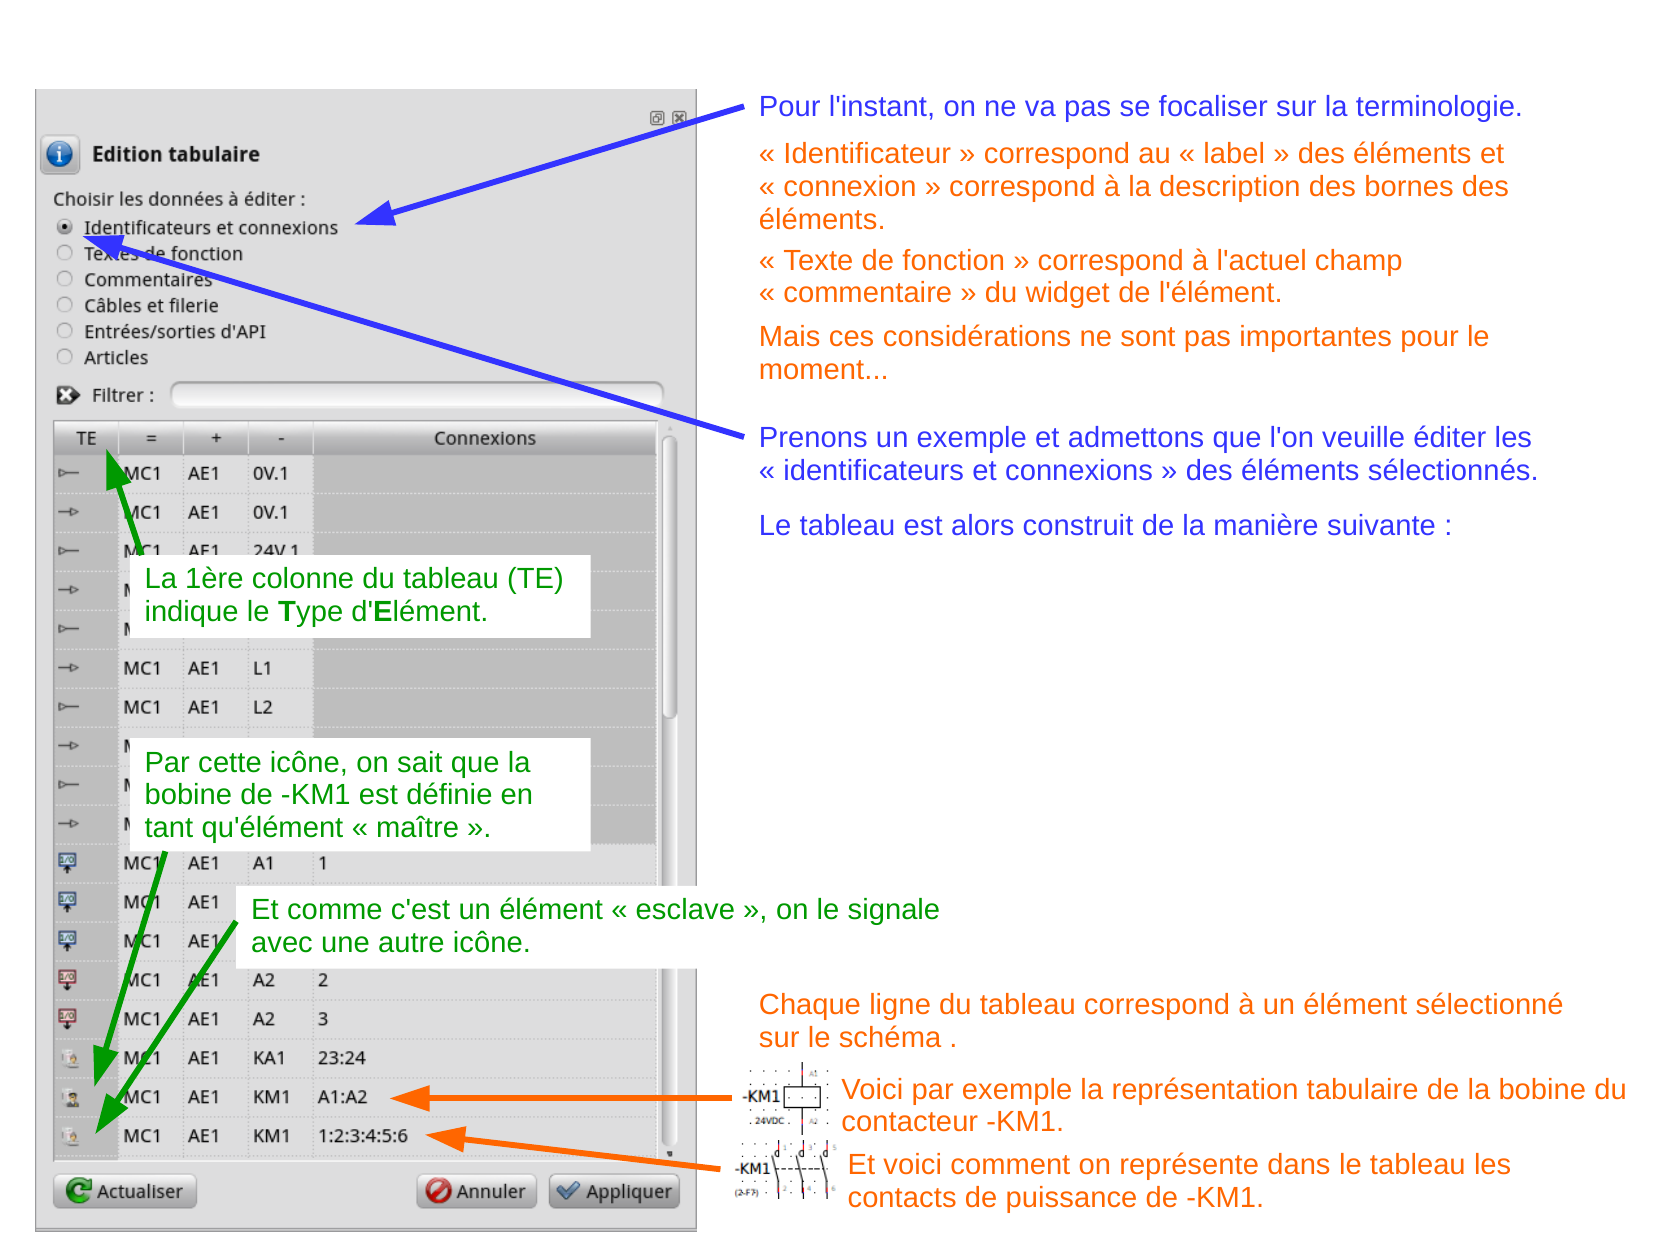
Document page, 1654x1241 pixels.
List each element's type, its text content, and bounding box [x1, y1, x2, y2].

text_box Pour l'instant, on ne va pas se focaliser sur la terminologie. [744, 82, 1654, 142]
text_box Mais ces considérations ne sont pas importantes pour le moment... [744, 313, 1595, 394]
picture [738, 1062, 833, 1135]
picture [35, 89, 697, 1232]
text_box Le tableau est alors construit de la manière suivante : [744, 502, 1654, 562]
text_box Prenons un exemple et admettons que l'on veuille éditer les « identificateurs et connexions » des éléments sélectionnés. [744, 413, 1654, 494]
text_box « Texte de fonction » correspond à l'actuel champ « commentaire » du widget de l'élément. [744, 236, 1595, 313]
text_box Voici par exemple la représentation tabulaire de la bobine du contacteur -KM1. [826, 1065, 1654, 1146]
text_box Et voici comment on représente dans le tableau les contacts de puissance de -KM1. [832, 1140, 1642, 1222]
text_box La 1ère colonne du tableau (TE) indique le Type d'Elément. [129, 555, 591, 638]
text_box Et comme c'est un élément « esclave », on le signale avec une autre icône. [236, 885, 957, 969]
text_box Par cette icône, on sait que la bobine de -KM1 est définie en tant qu'élément « maître ». [129, 738, 591, 852]
text_box Chaque ligne du tableau correspond à un élément sélectionné sur le schéma . [744, 980, 1595, 1061]
picture [733, 1140, 832, 1199]
text_box « Identificateur » correspond au « label » des éléments et « connexion » correspond à la description des bornes des éléments. [744, 129, 1595, 236]
